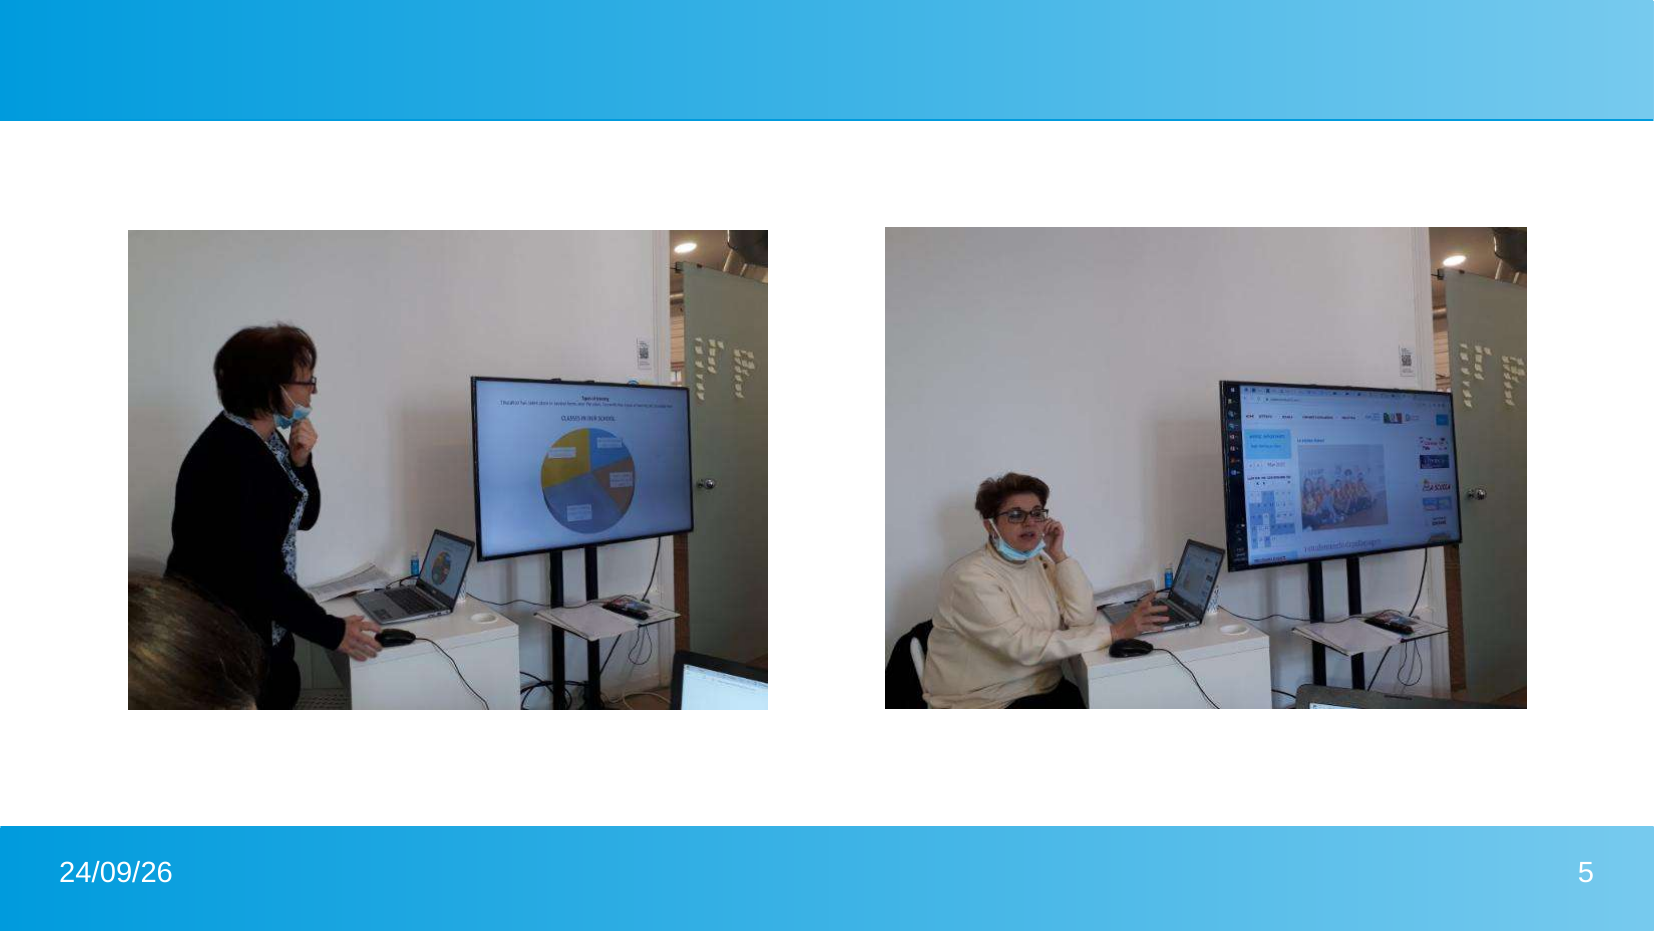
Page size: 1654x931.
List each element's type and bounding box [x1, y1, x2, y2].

picture [128, 230, 768, 710]
picture [885, 227, 1527, 709]
